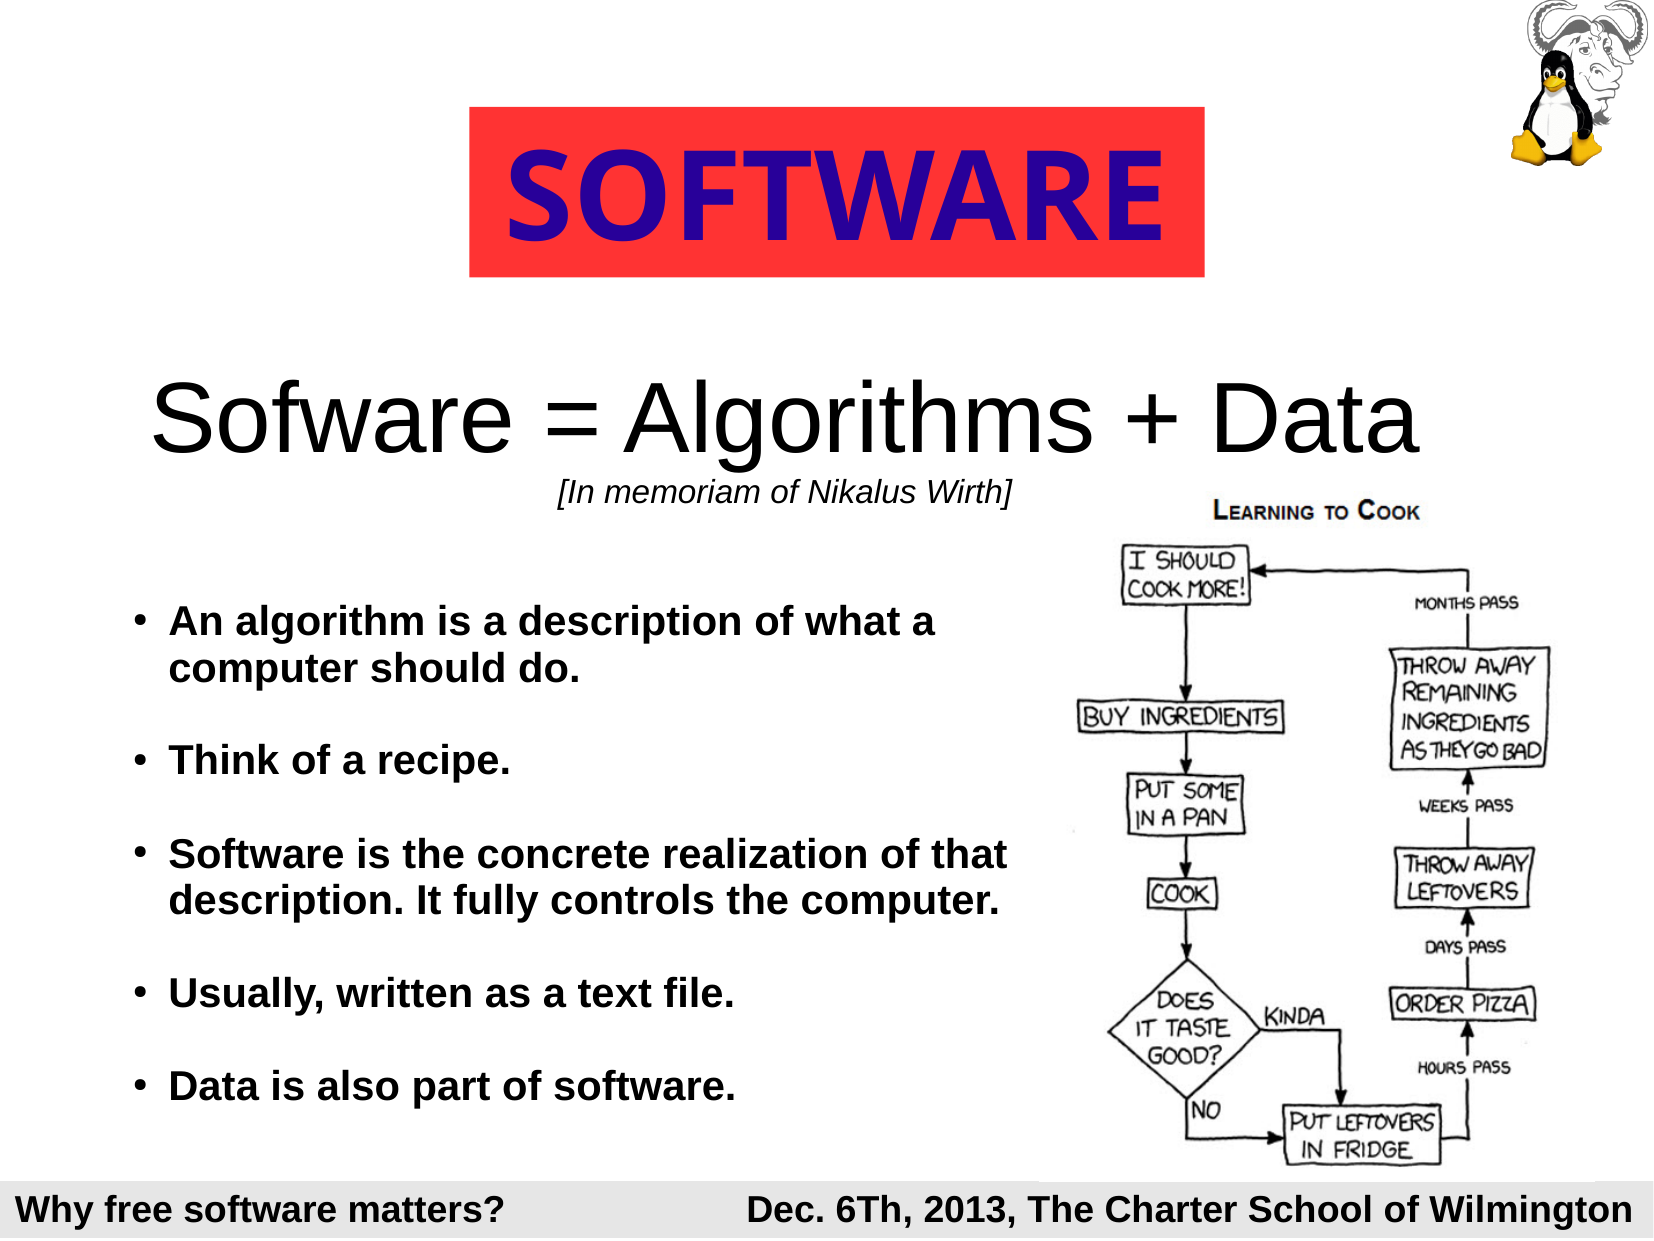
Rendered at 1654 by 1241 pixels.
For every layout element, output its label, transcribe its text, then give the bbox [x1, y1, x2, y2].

picture [1511, 0, 1648, 166]
picture [1039, 491, 1595, 1182]
text_box Sofware = Algorithms + Data [In memoriam of Nikalus Wirth] [129, 354, 1441, 519]
title SOFTWARE [469, 118, 1205, 267]
text_box An algorithm is a description of what a computer should do. Think of a recipe. Software is the concrete realization of that description. It fully controls the computer. Usually, written as a text file. Data is also part of software. [118, 590, 1075, 1123]
text_box Why free software matters? Dec. 6Th, 2013, The Charter School of Wilmington [0, 1181, 1654, 1238]
